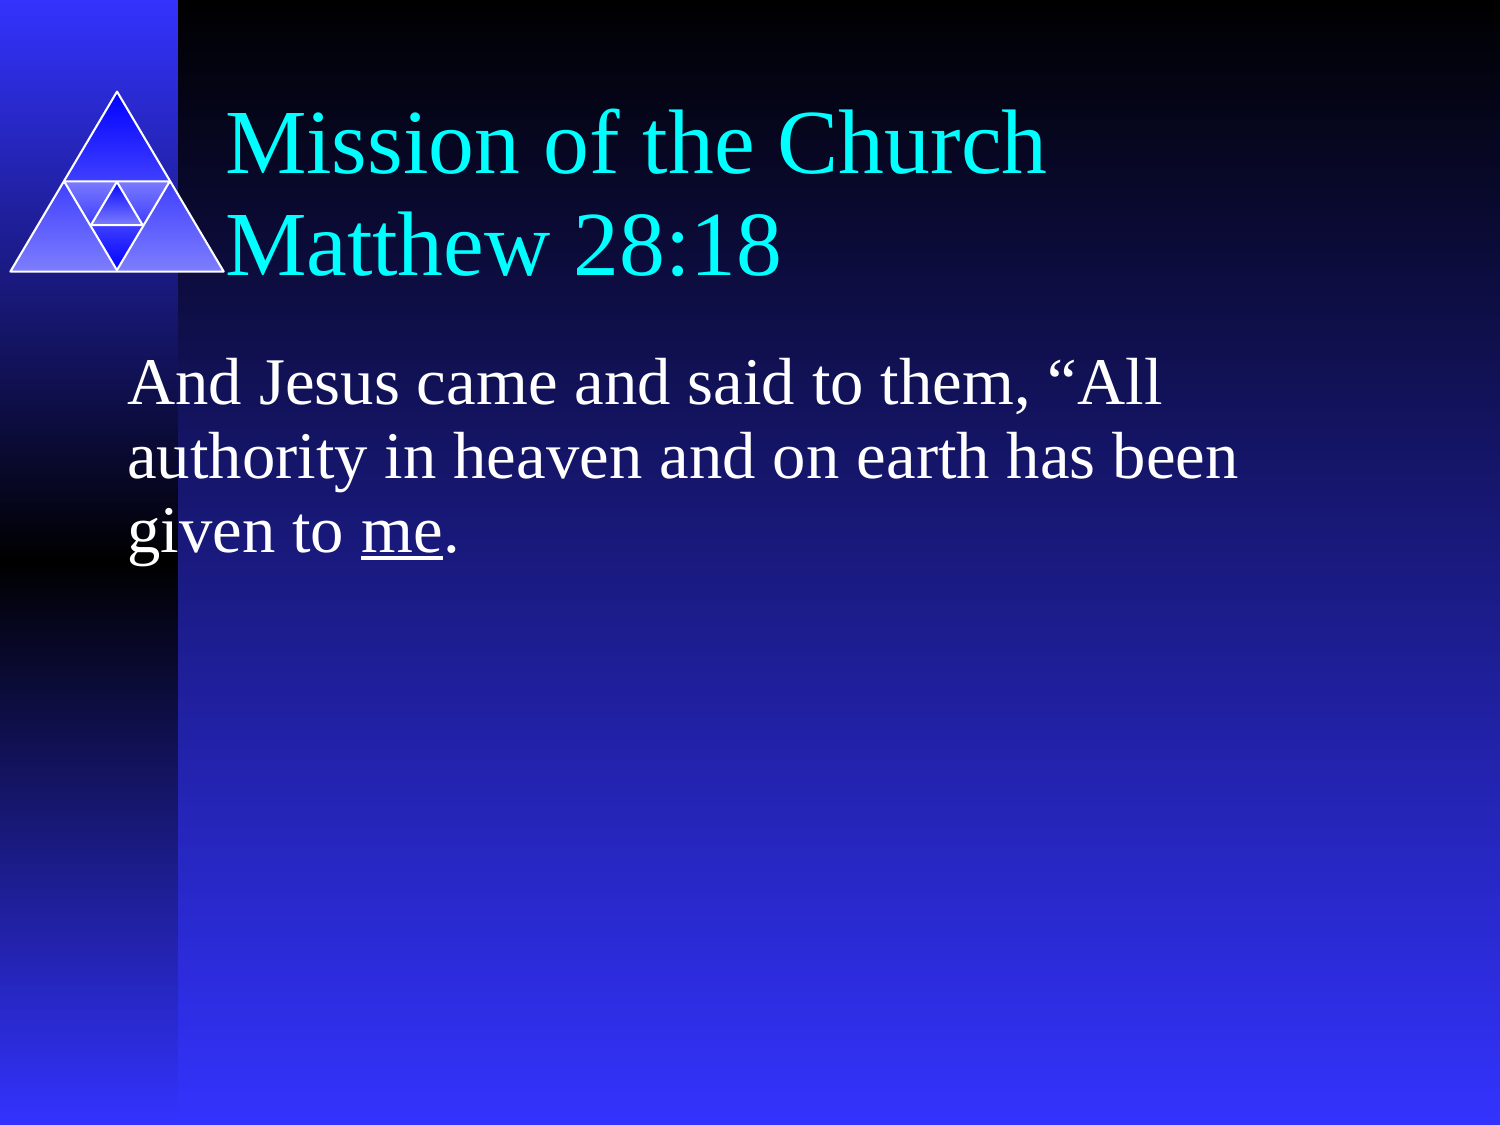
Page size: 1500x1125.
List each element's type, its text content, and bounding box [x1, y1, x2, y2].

title Mission of the Church Matthew 28:18 [225, 91, 1463, 296]
text_box And Jesus came and said to them, “All authority in heaven and on earth has been given to me. [112, 337, 1388, 731]
